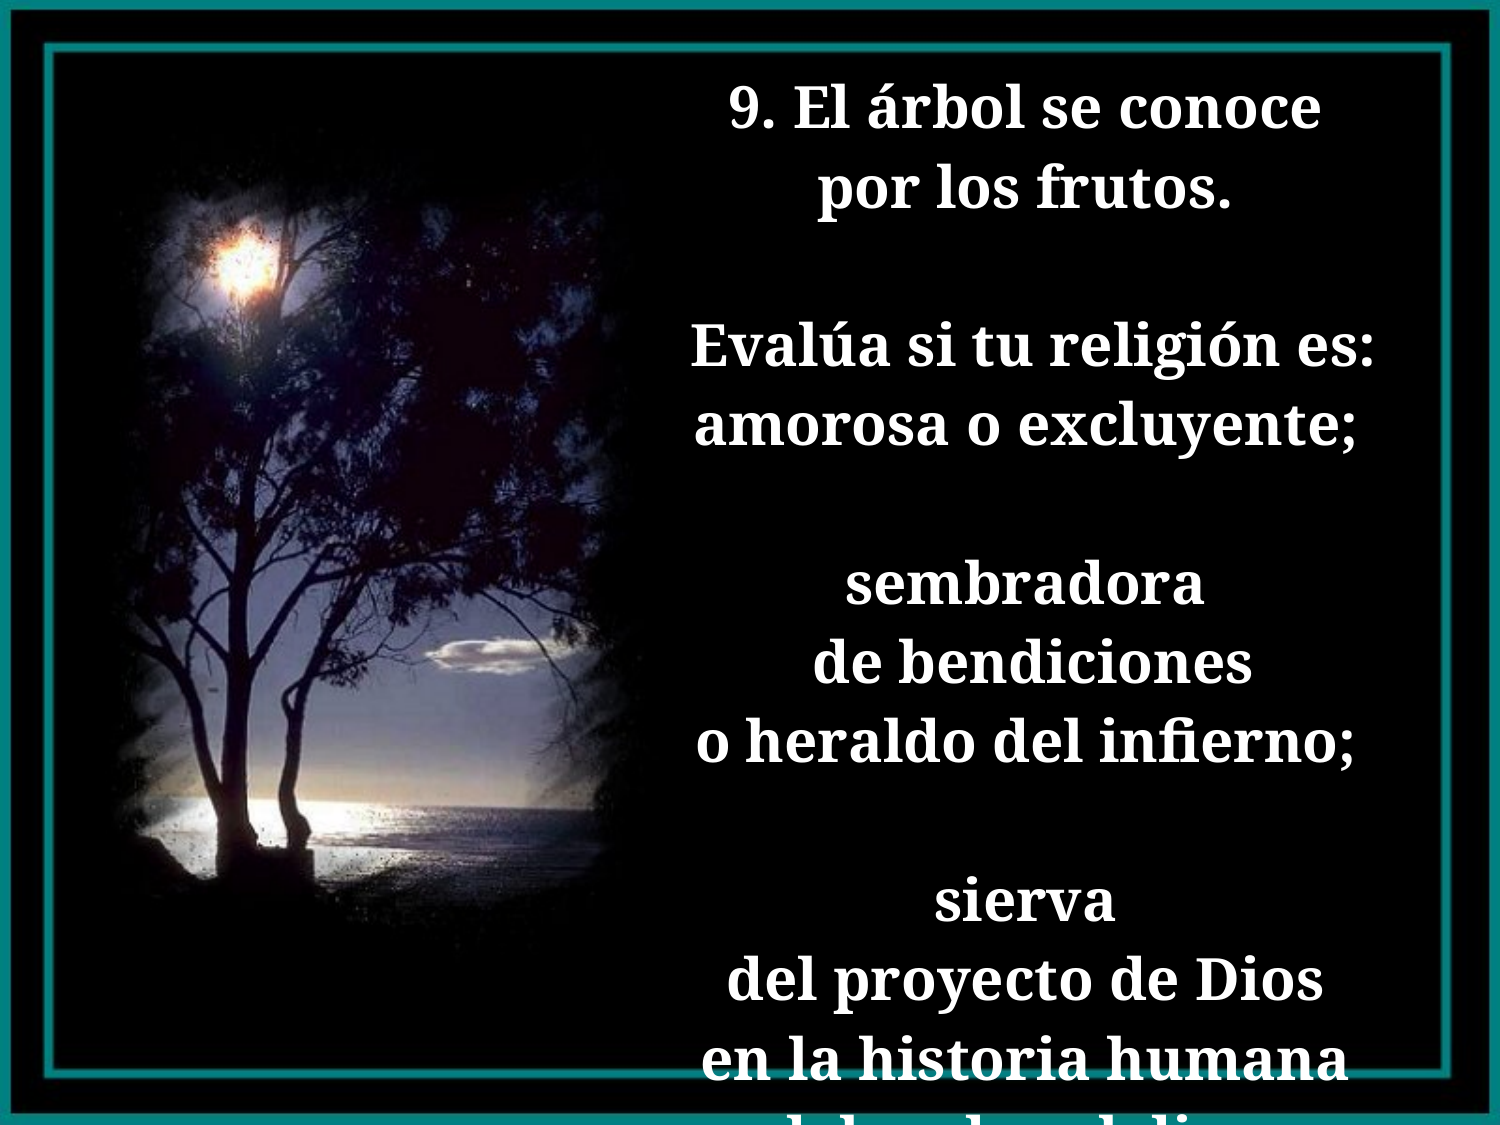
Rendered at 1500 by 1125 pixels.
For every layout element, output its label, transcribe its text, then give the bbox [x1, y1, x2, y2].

text_box 9. El árbol se conoce por los frutos. Evalúa si tu religión es: amorosa o excluyente; sembradora de bendiciones o heraldo del infierno; sierva del proyecto de Dios en la historia humana o del poder el dinero. [620, 58, 1447, 1125]
picture [0, 0, 1500, 1125]
